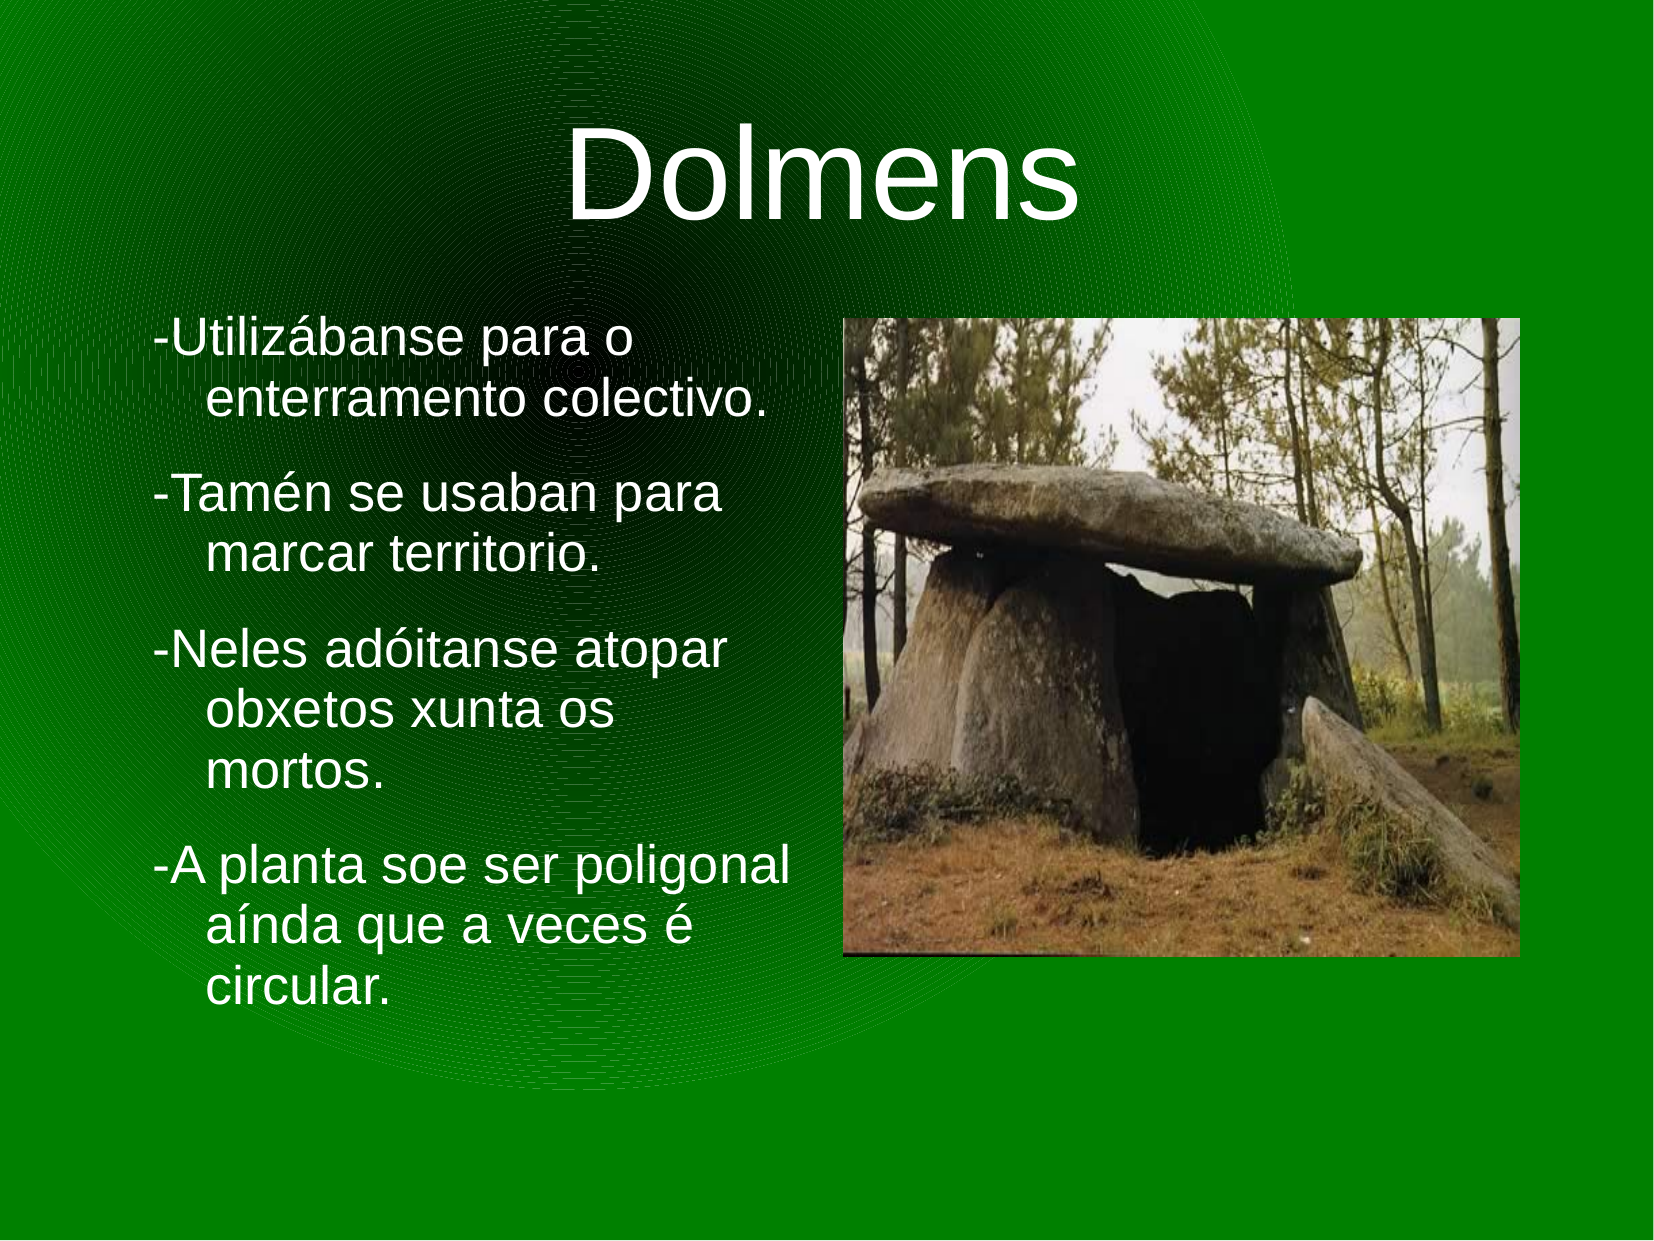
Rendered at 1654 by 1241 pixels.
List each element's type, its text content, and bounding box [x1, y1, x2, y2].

list -Utilizábanse para o enterramento colectivo. -Tamén se usaban para marcar territorio. -Neles adóitanse atopar obxetos xunta os mortos. -A planta soe ser poligonal aínda que a veces é circular. [134, 306, 811, 1106]
picture [843, 318, 1520, 957]
title Dolmens [78, 70, 1567, 278]
